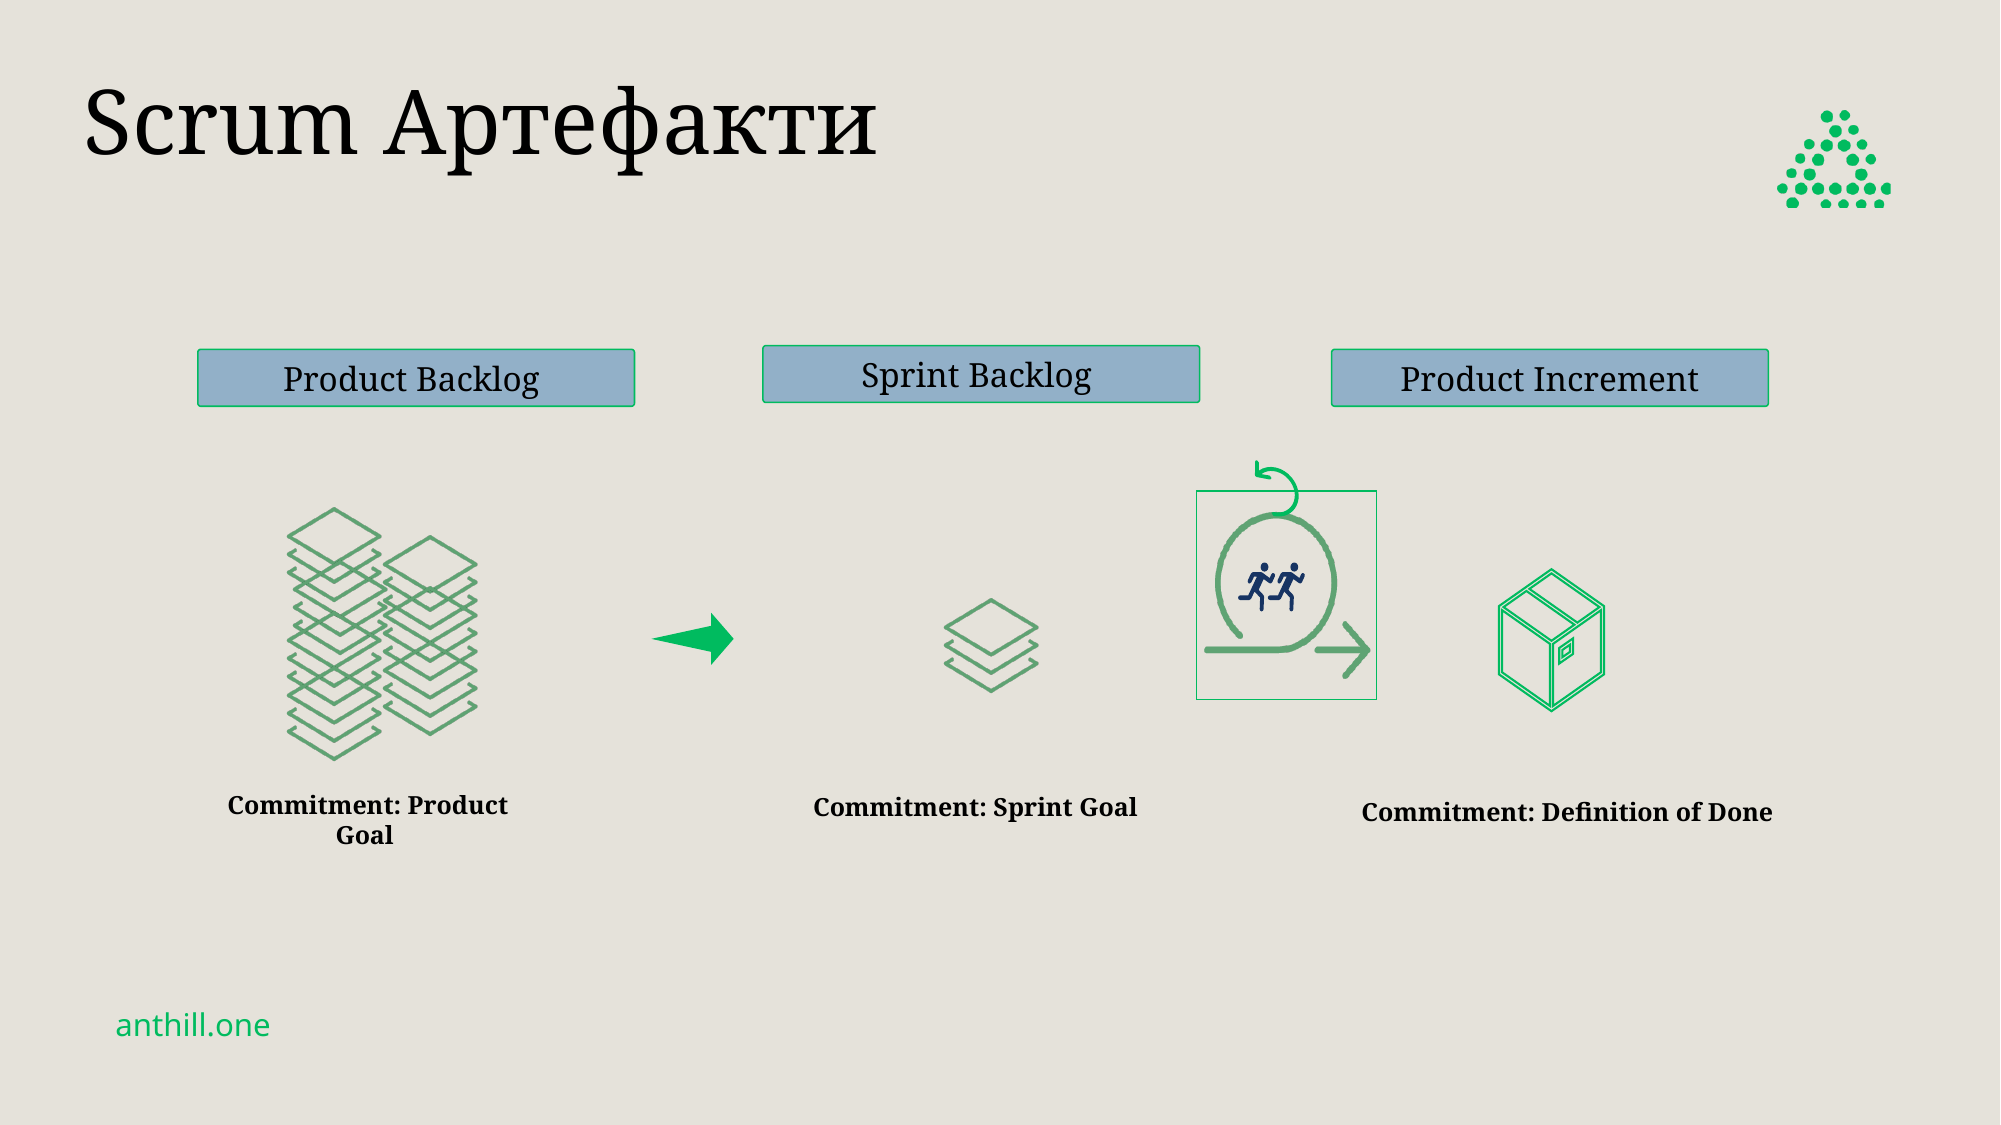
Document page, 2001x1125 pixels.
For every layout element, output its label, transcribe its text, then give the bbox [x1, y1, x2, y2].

text_box Commitment: Definition of Done [1307, 788, 1835, 839]
picture [647, 586, 738, 692]
picture [943, 590, 1039, 701]
picture [1197, 441, 1376, 699]
text_box Sprint Backlog [762, 345, 1200, 403]
text_box Scrum Артефакти [68, 57, 913, 182]
text_box Product Backlog [197, 349, 635, 407]
text_box Commitment: Product Goal [179, 782, 557, 828]
picture [1475, 552, 1625, 727]
text_box Product Increment [1331, 349, 1769, 407]
text_box Commitment: Sprint Goal [738, 784, 1220, 835]
picture [286, 499, 478, 769]
